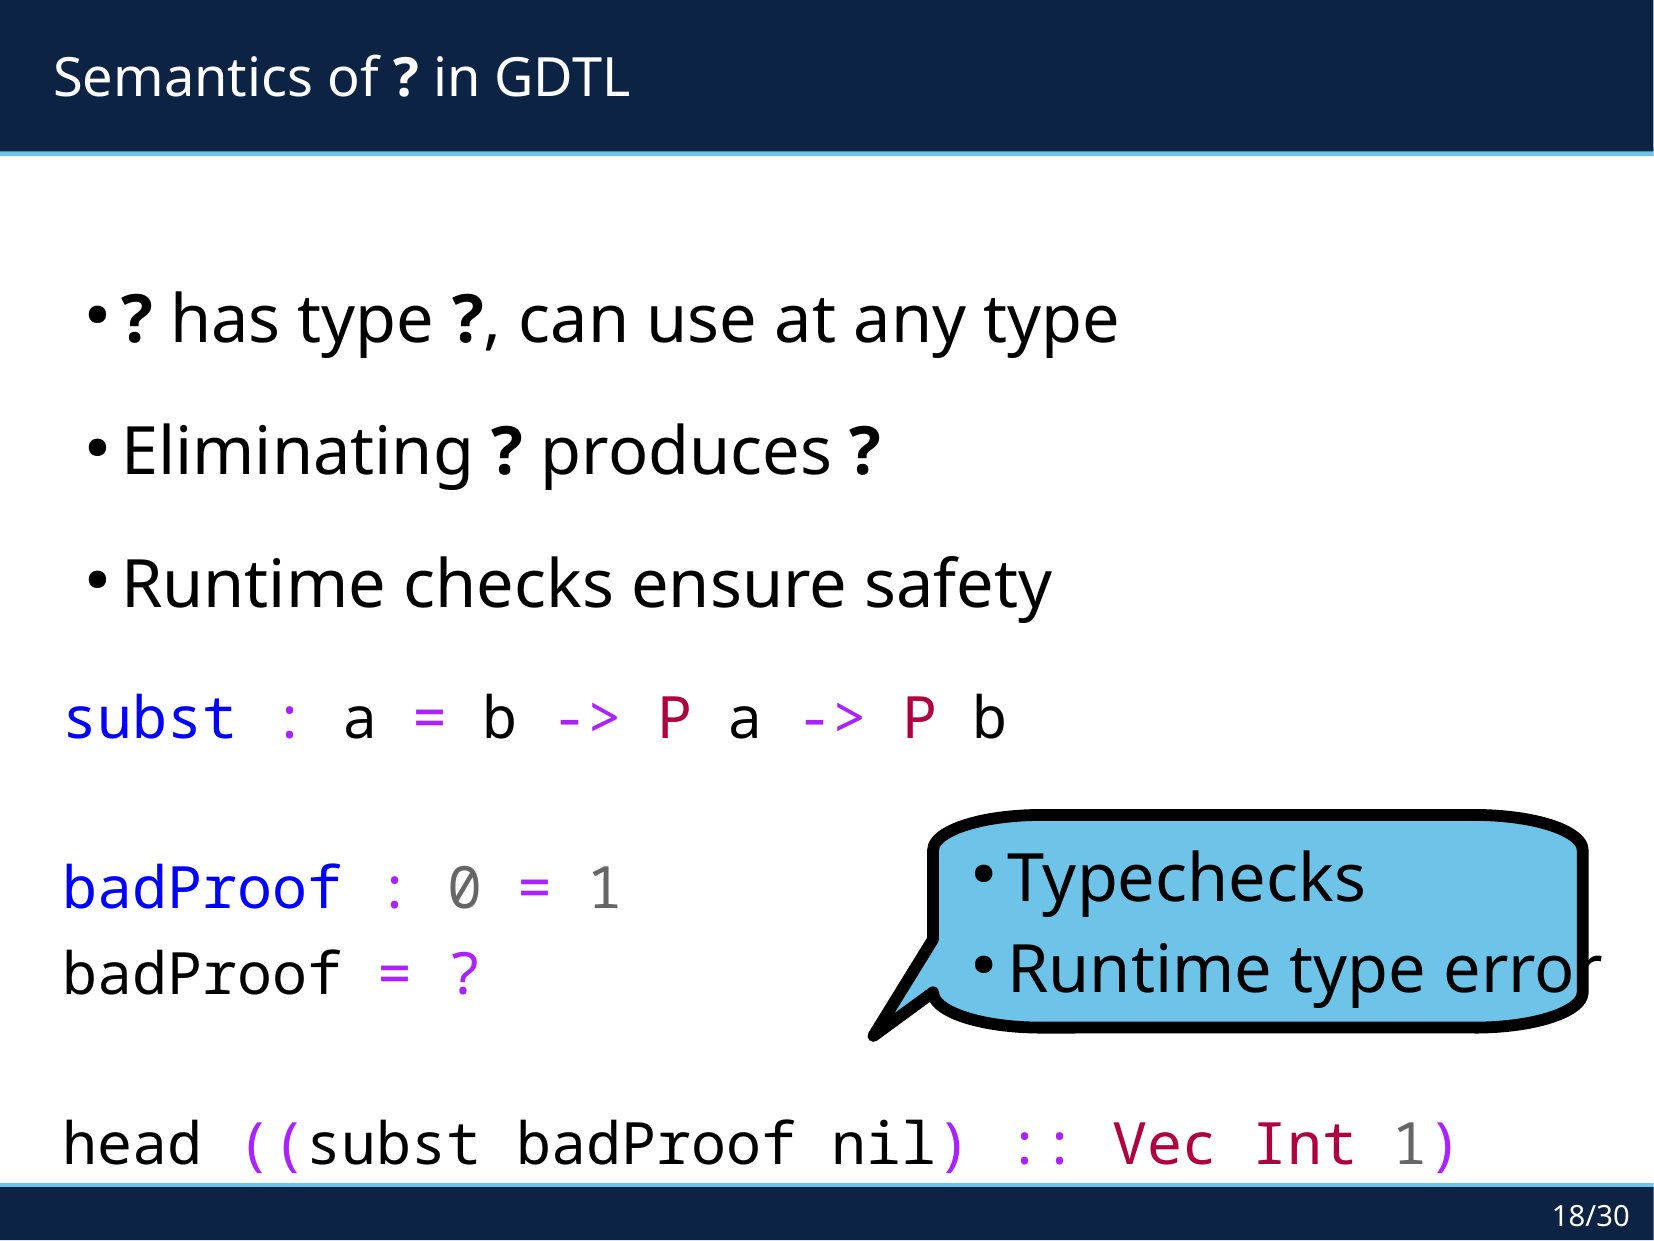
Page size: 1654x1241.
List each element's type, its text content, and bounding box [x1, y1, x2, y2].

text_box Typechecks Runtime type error [873, 814, 1583, 1036]
text_box ? has type ?, can use at any type Eliminating ? produces ? Runtime checks ensure safety [70, 219, 1501, 679]
text_box subst : a = b -> P a -> P b badProof : 0 = 1 badProof = ? head ((subst badProof nil) :: Vec Int 1) [47, 731, 1571, 1127]
title Semantics of ? in GDTL [0, 0, 1654, 152]
